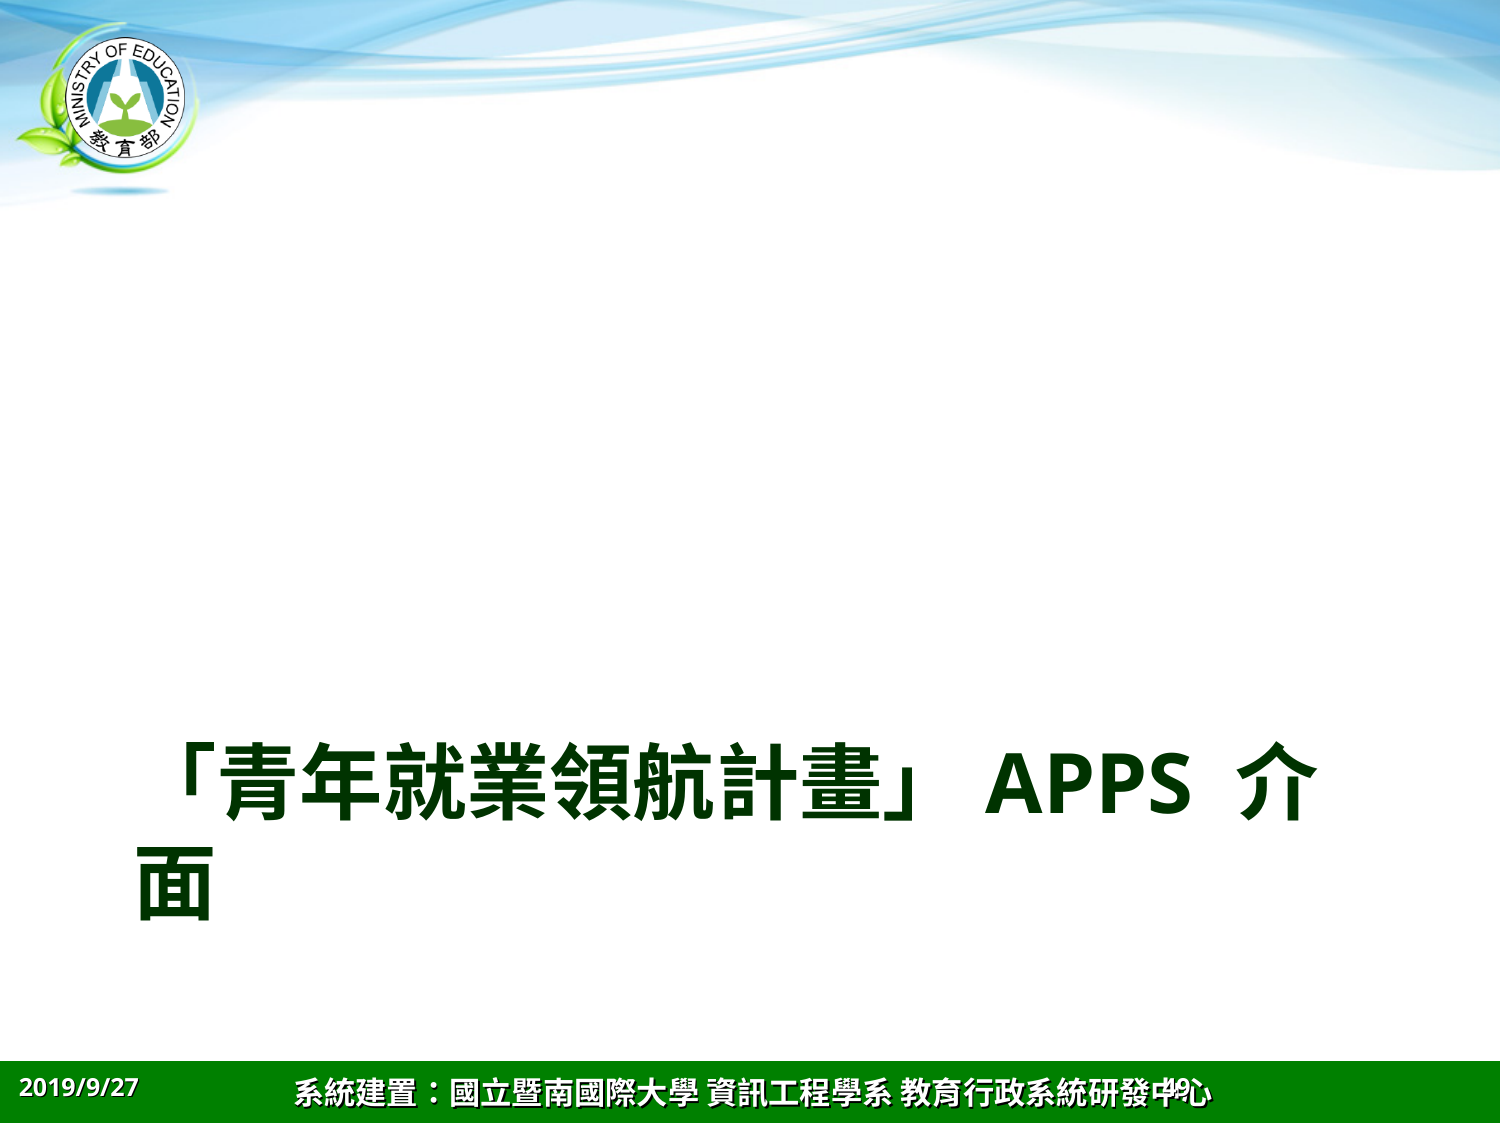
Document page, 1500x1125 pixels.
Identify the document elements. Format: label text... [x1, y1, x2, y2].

text_box 49 [1147, 1063, 1498, 1117]
title 「青年就業領航計畫」Apps 介面 [118, 722, 1394, 947]
text_box 2019/9/27 [3, 1063, 354, 1117]
